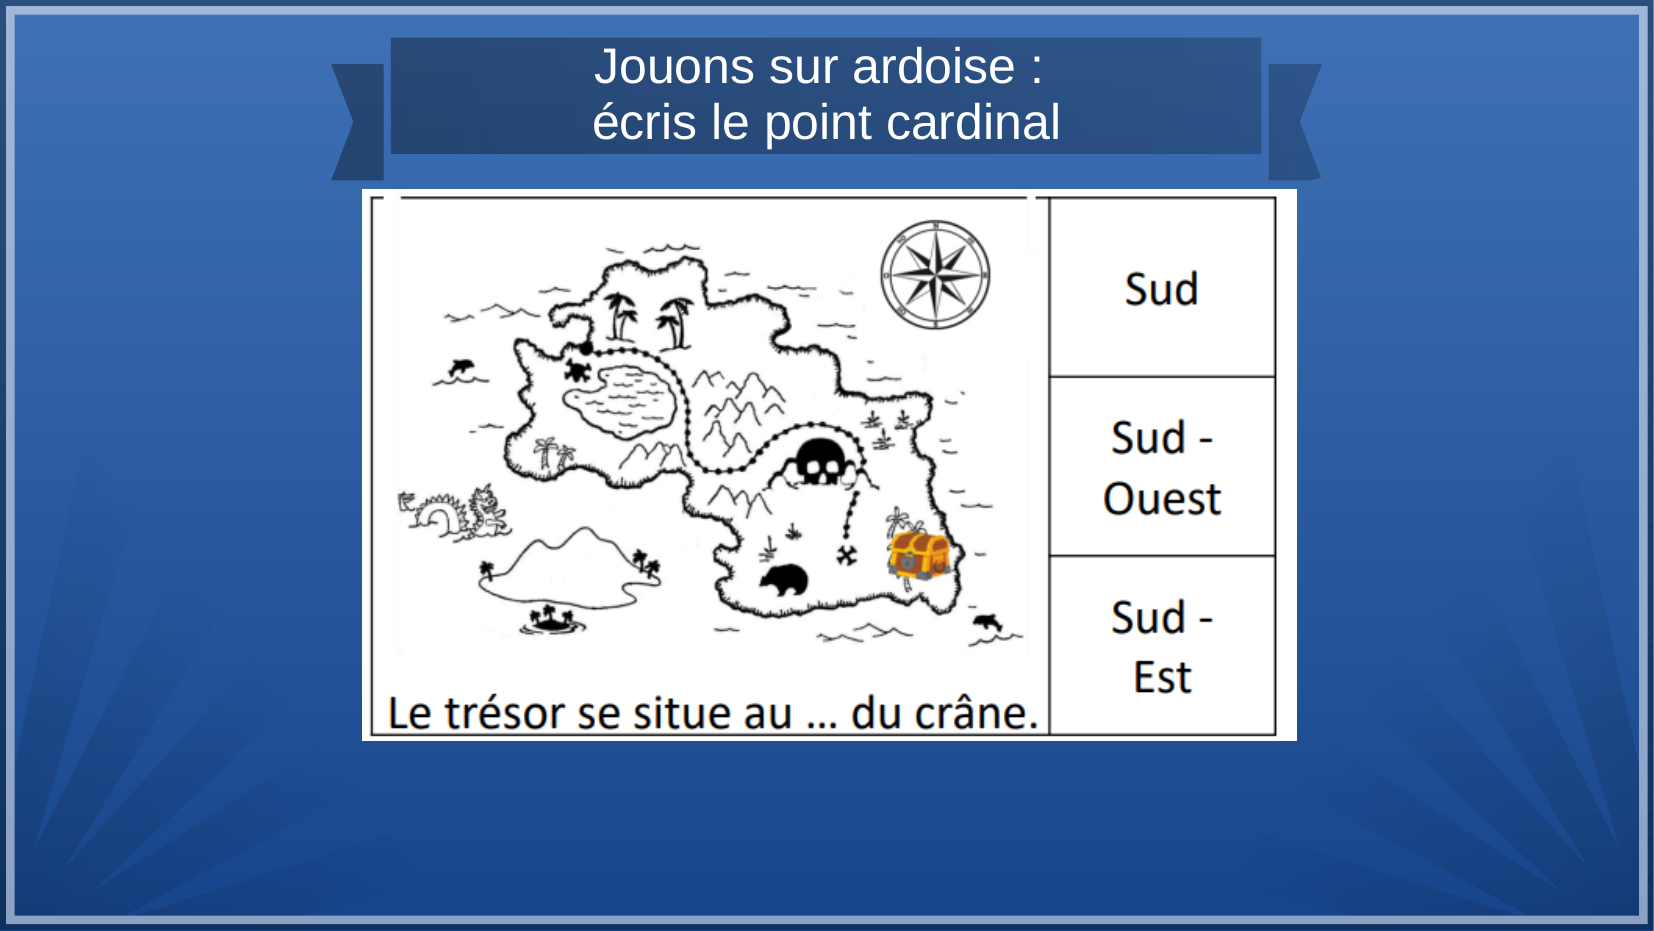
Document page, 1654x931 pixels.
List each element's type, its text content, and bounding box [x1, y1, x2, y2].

picture [362, 189, 1297, 741]
title Jouons sur ardoise : écris le point cardinal [389, 35, 1264, 154]
